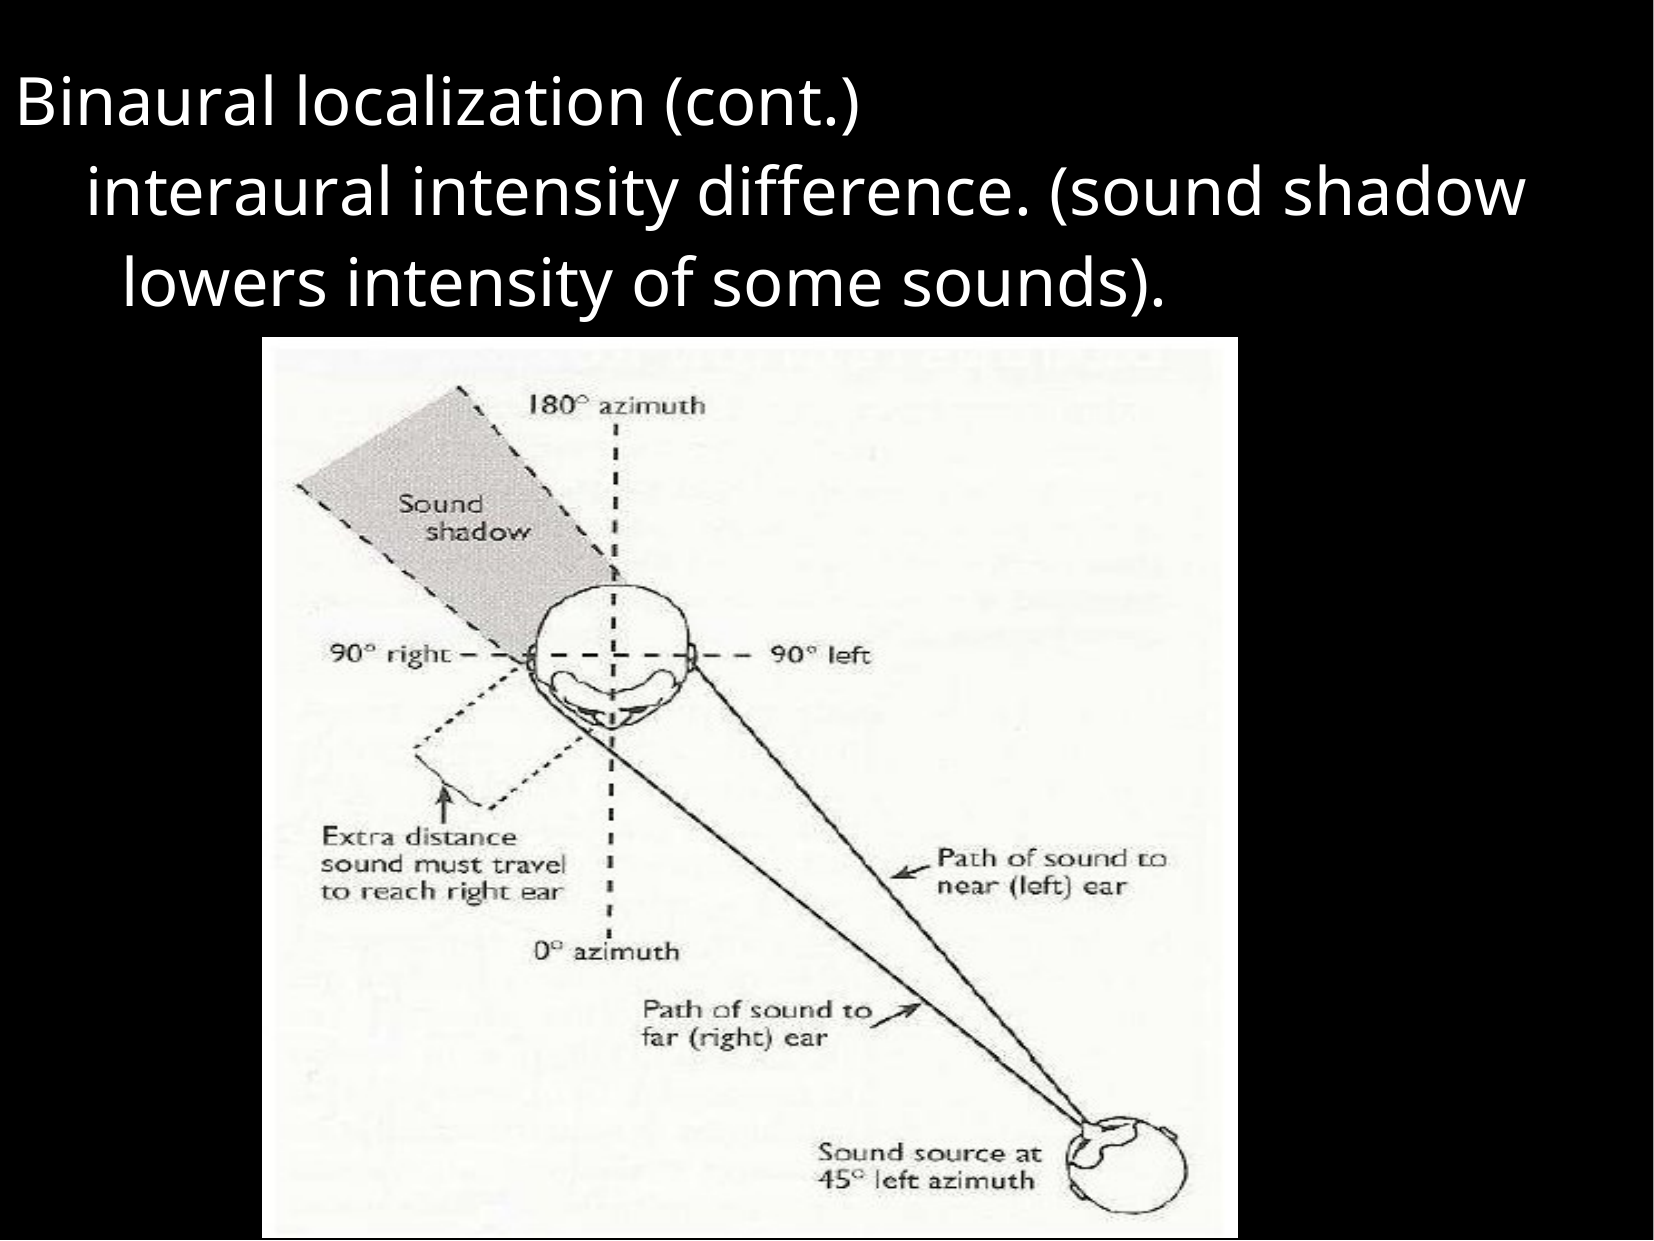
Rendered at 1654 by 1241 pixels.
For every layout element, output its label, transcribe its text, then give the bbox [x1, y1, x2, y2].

text_box Binaural localization (cont.) interaural intensity difference. (sound shadow lowers intensity of some sounds). [0, 0, 1654, 729]
picture [262, 337, 1238, 1238]
